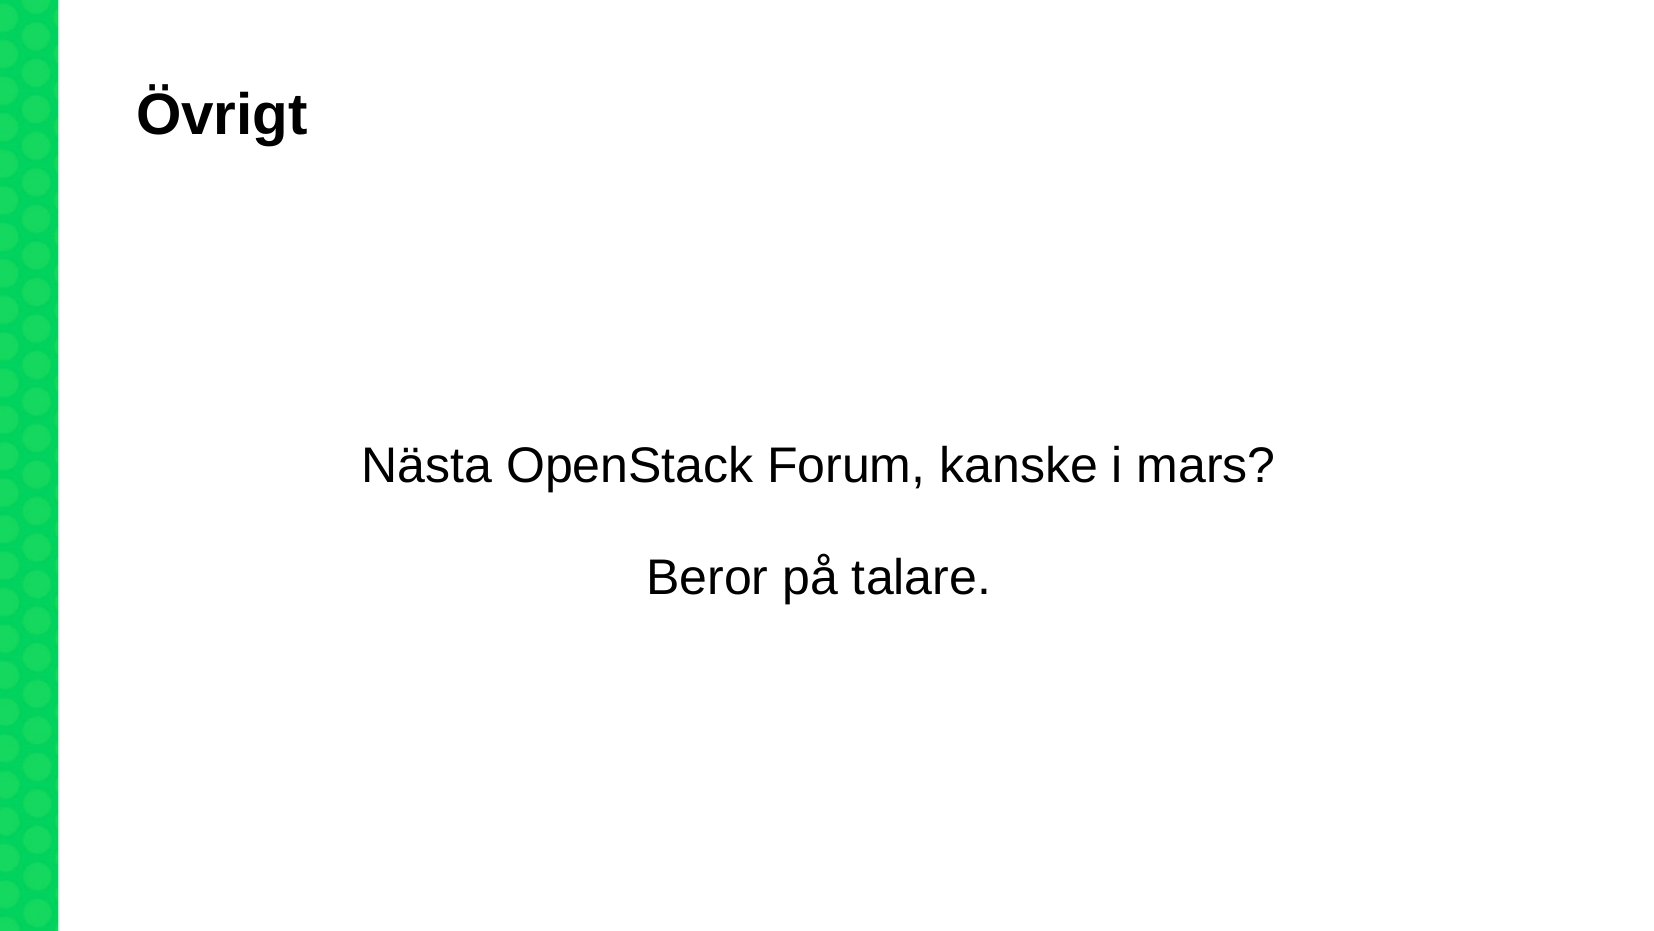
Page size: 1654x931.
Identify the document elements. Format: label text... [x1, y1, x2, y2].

subtitle Nästa OpenStack Forum, kanske i mars? Beror på talare. [121, 217, 1531, 825]
picture [0, 0, 75, 931]
title Övrigt [121, 37, 1531, 193]
